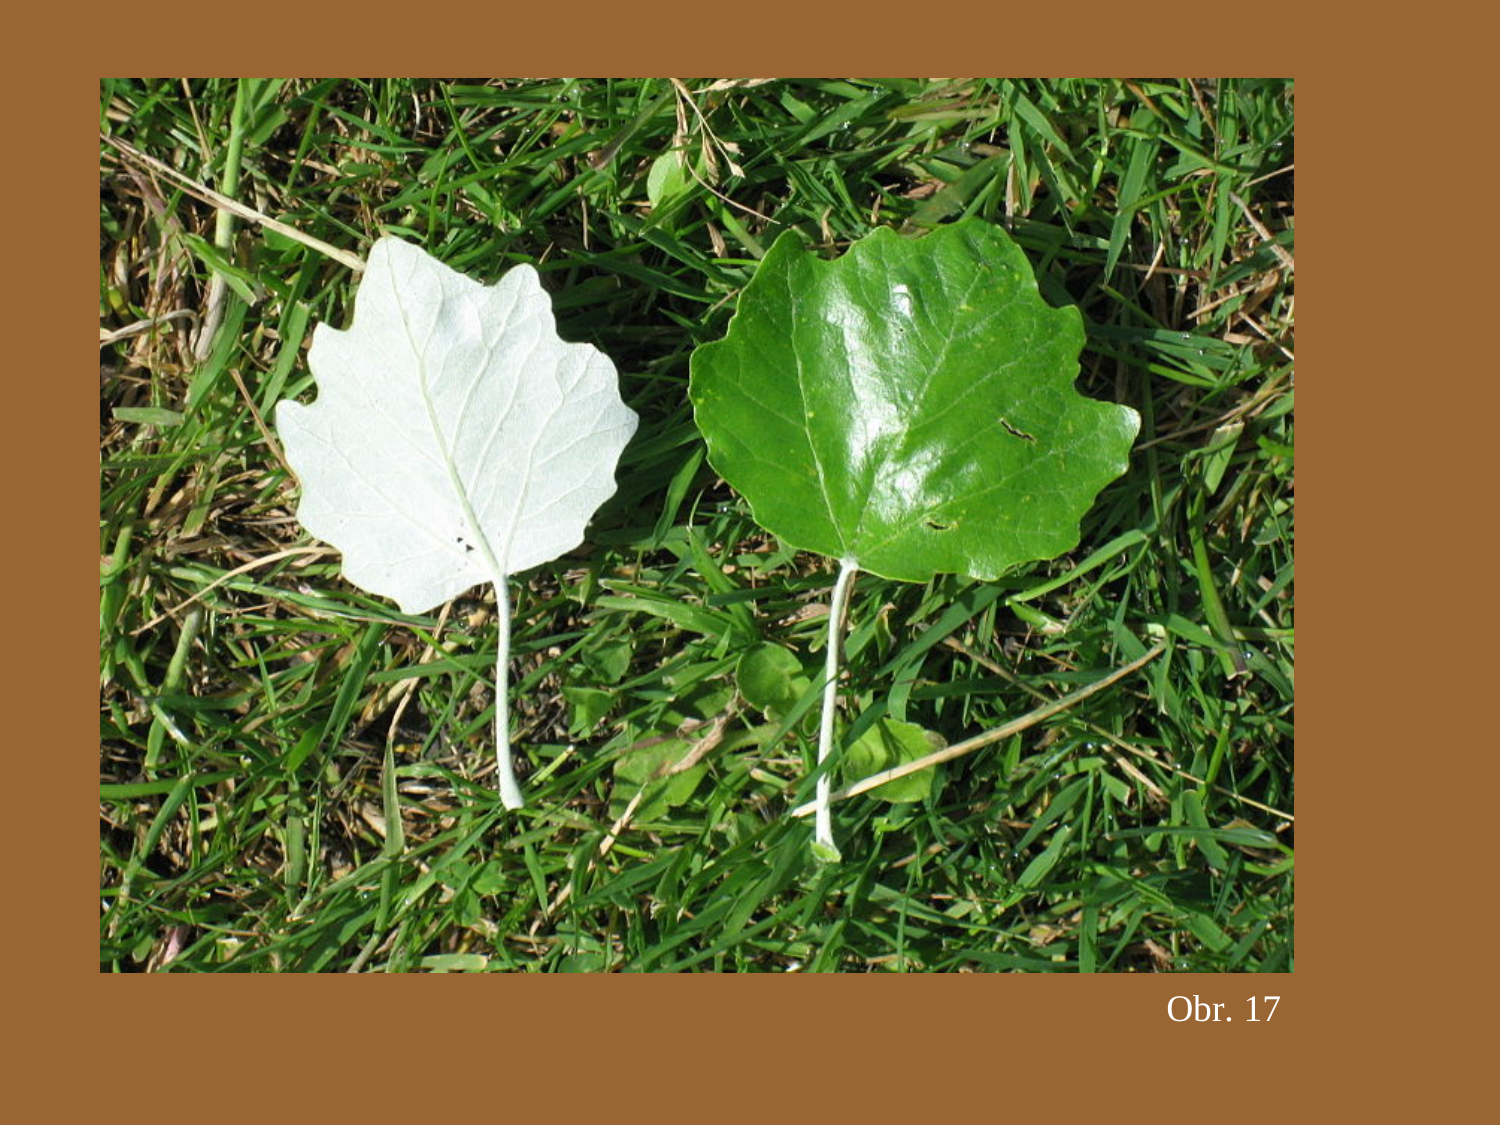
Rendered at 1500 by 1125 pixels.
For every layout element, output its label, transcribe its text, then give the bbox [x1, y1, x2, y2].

picture [100, 78, 1294, 973]
text_box Obr. 17 [1151, 976, 1329, 1037]
